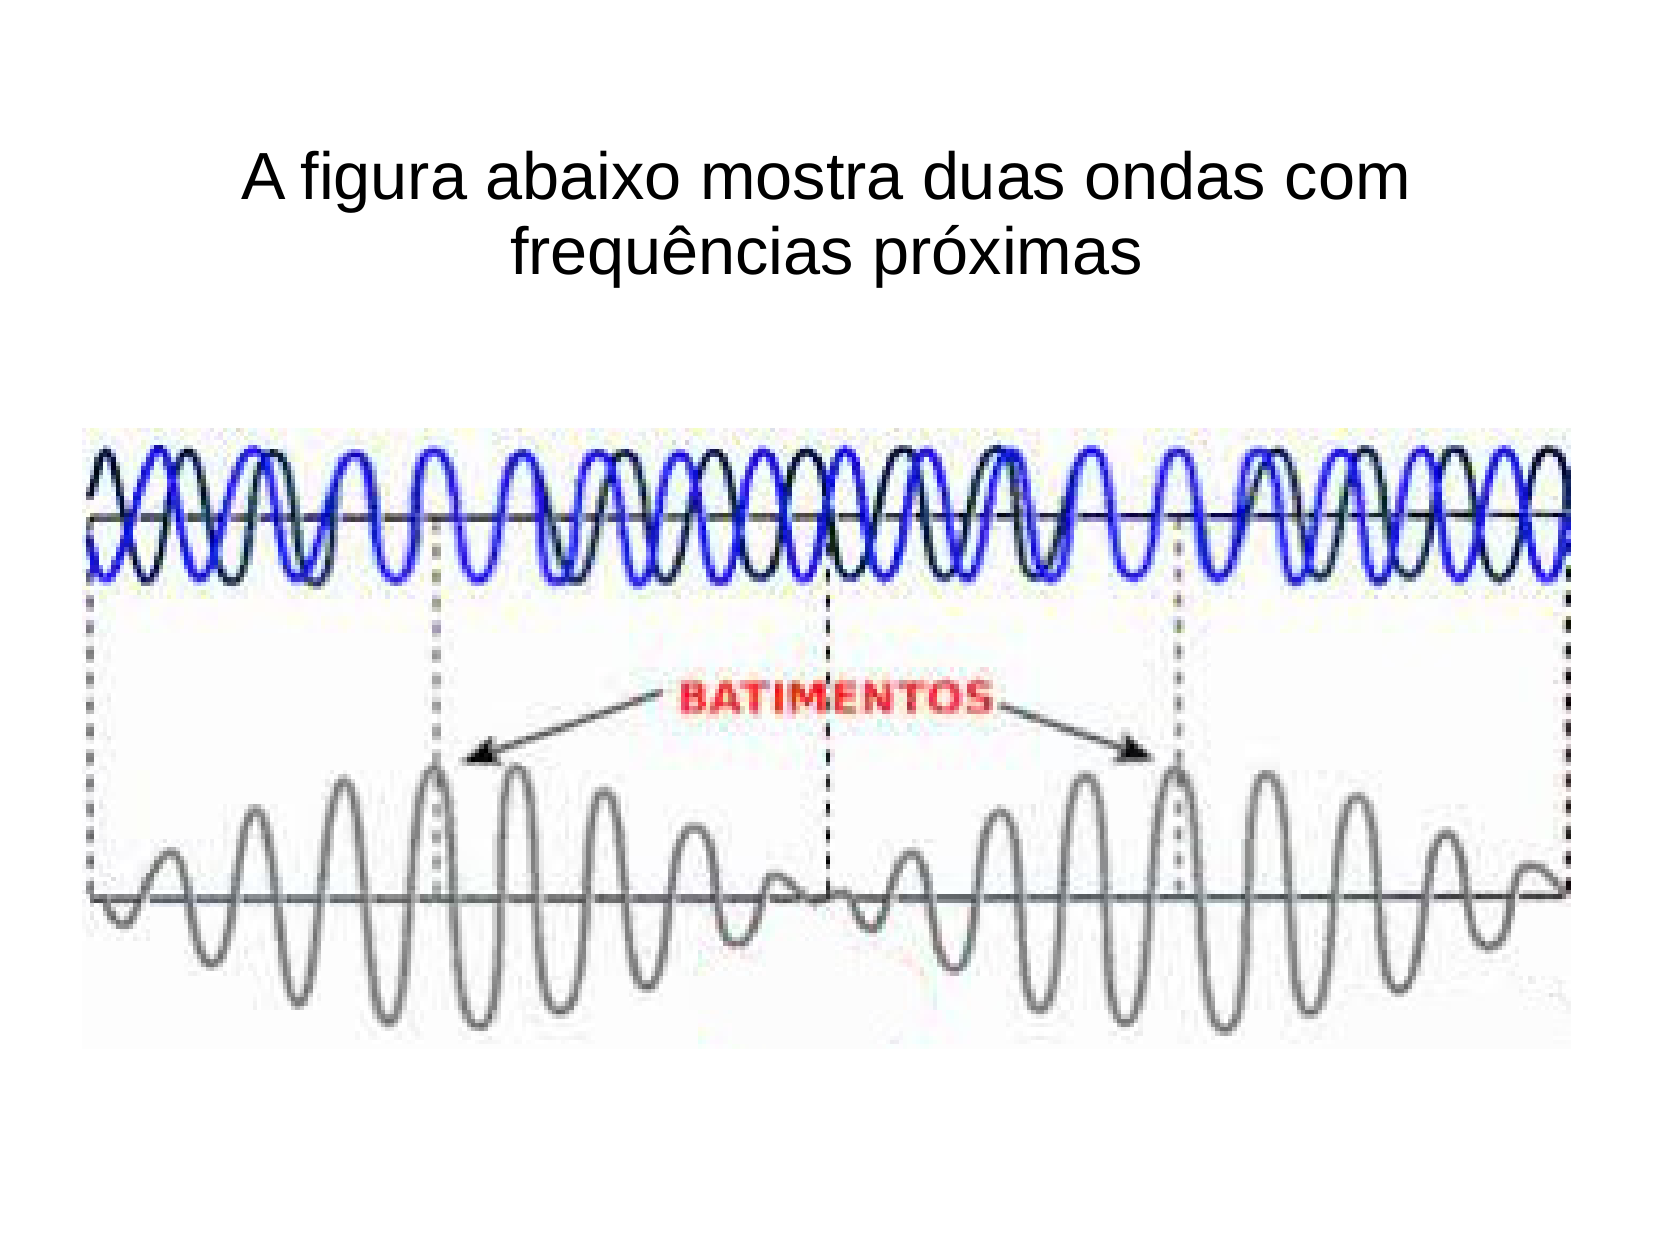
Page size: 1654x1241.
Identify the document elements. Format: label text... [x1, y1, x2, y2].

picture [82, 428, 1571, 1049]
subtitle A figura abaixo mostra duas ondas com frequências próximas [82, 49, 1571, 378]
